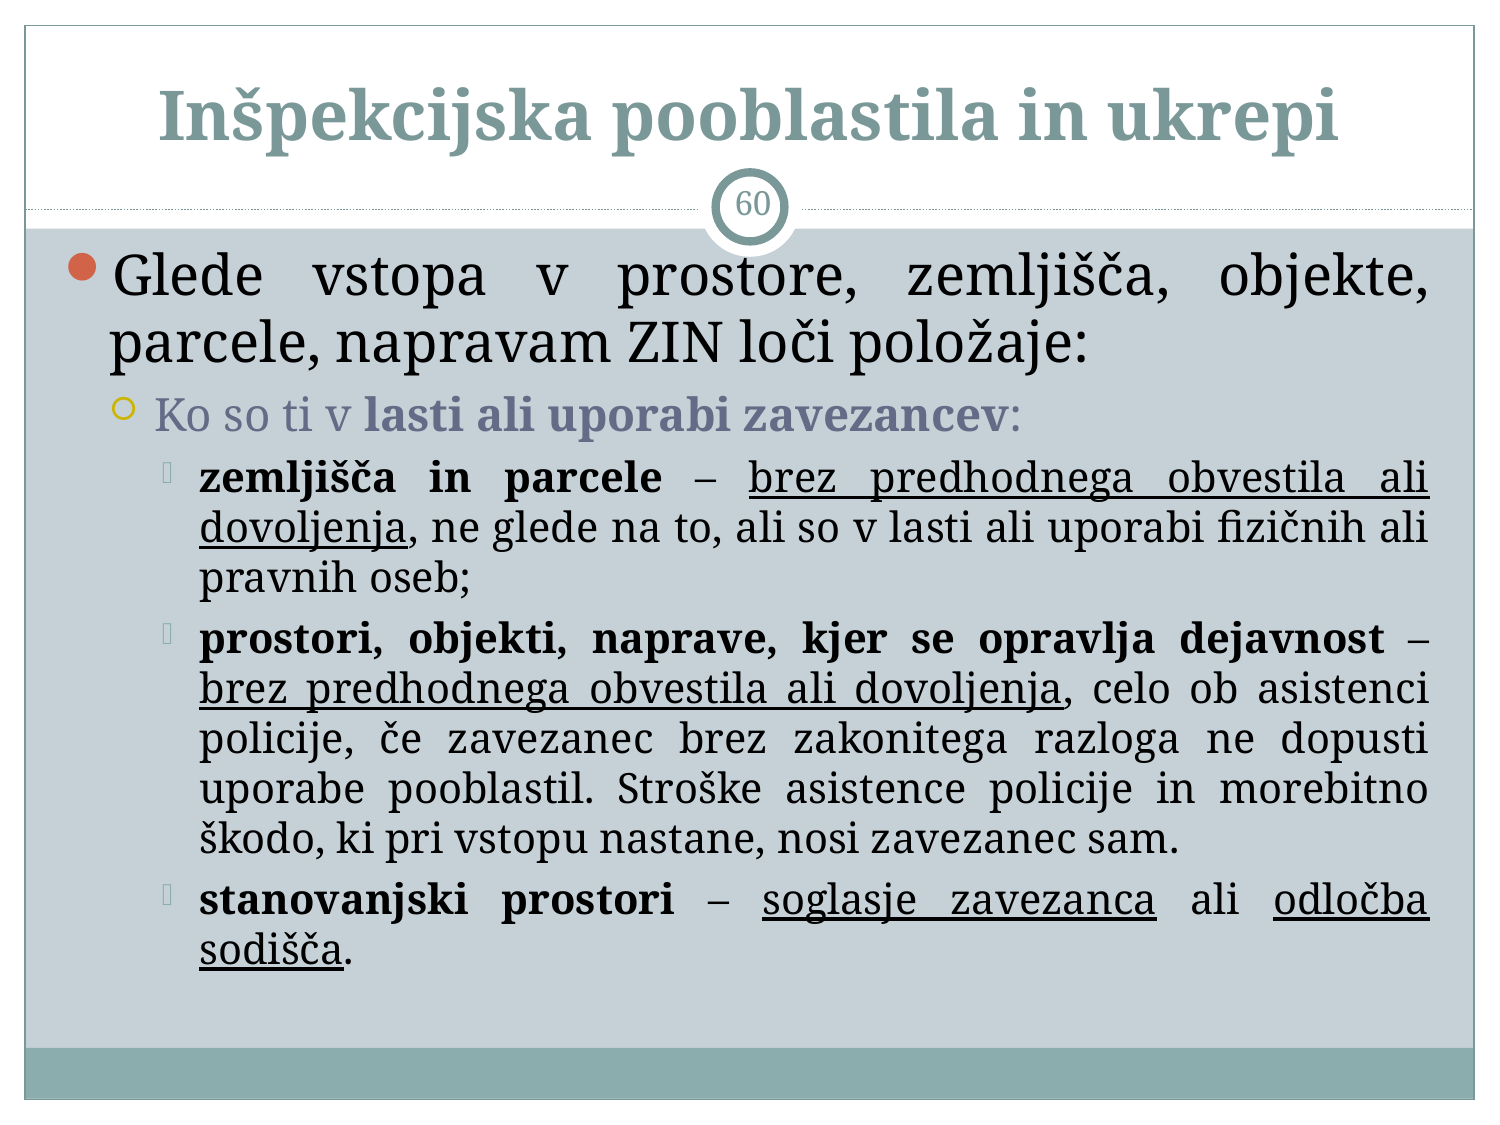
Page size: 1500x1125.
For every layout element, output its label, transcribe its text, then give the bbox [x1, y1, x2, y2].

title Inšpekcijska pooblastila in ukrepi [49, 37, 1450, 162]
text_box <number> [715, 168, 791, 241]
list Glede vstopa v prostore, zemljišča, objekte, parcele, napravam ZIN loči položaje: Ko so ti v lasti ali uporabi zavezancev: zemljišča in parcele – brez predhodnega obvestila ali dovoljenja, ne glede na to, ali so v lasti ali uporabi fizičnih ali pravnih oseb; prostori, objekti, naprave, kjer se opravlja dejavnost – brez predhodnega obvestila ali dovoljenja, celo ob asistenci policije, če zavezanec brez zakonitega razloga ne dopusti uporabe pooblastil. Stroške asistence policije in morebitno škodo, ki pri vstopu nastane, nosi zavezanec sam. stanovanjski prostori – soglasje zavezanca ali odločba sodišča. [49, 231, 1445, 1001]
